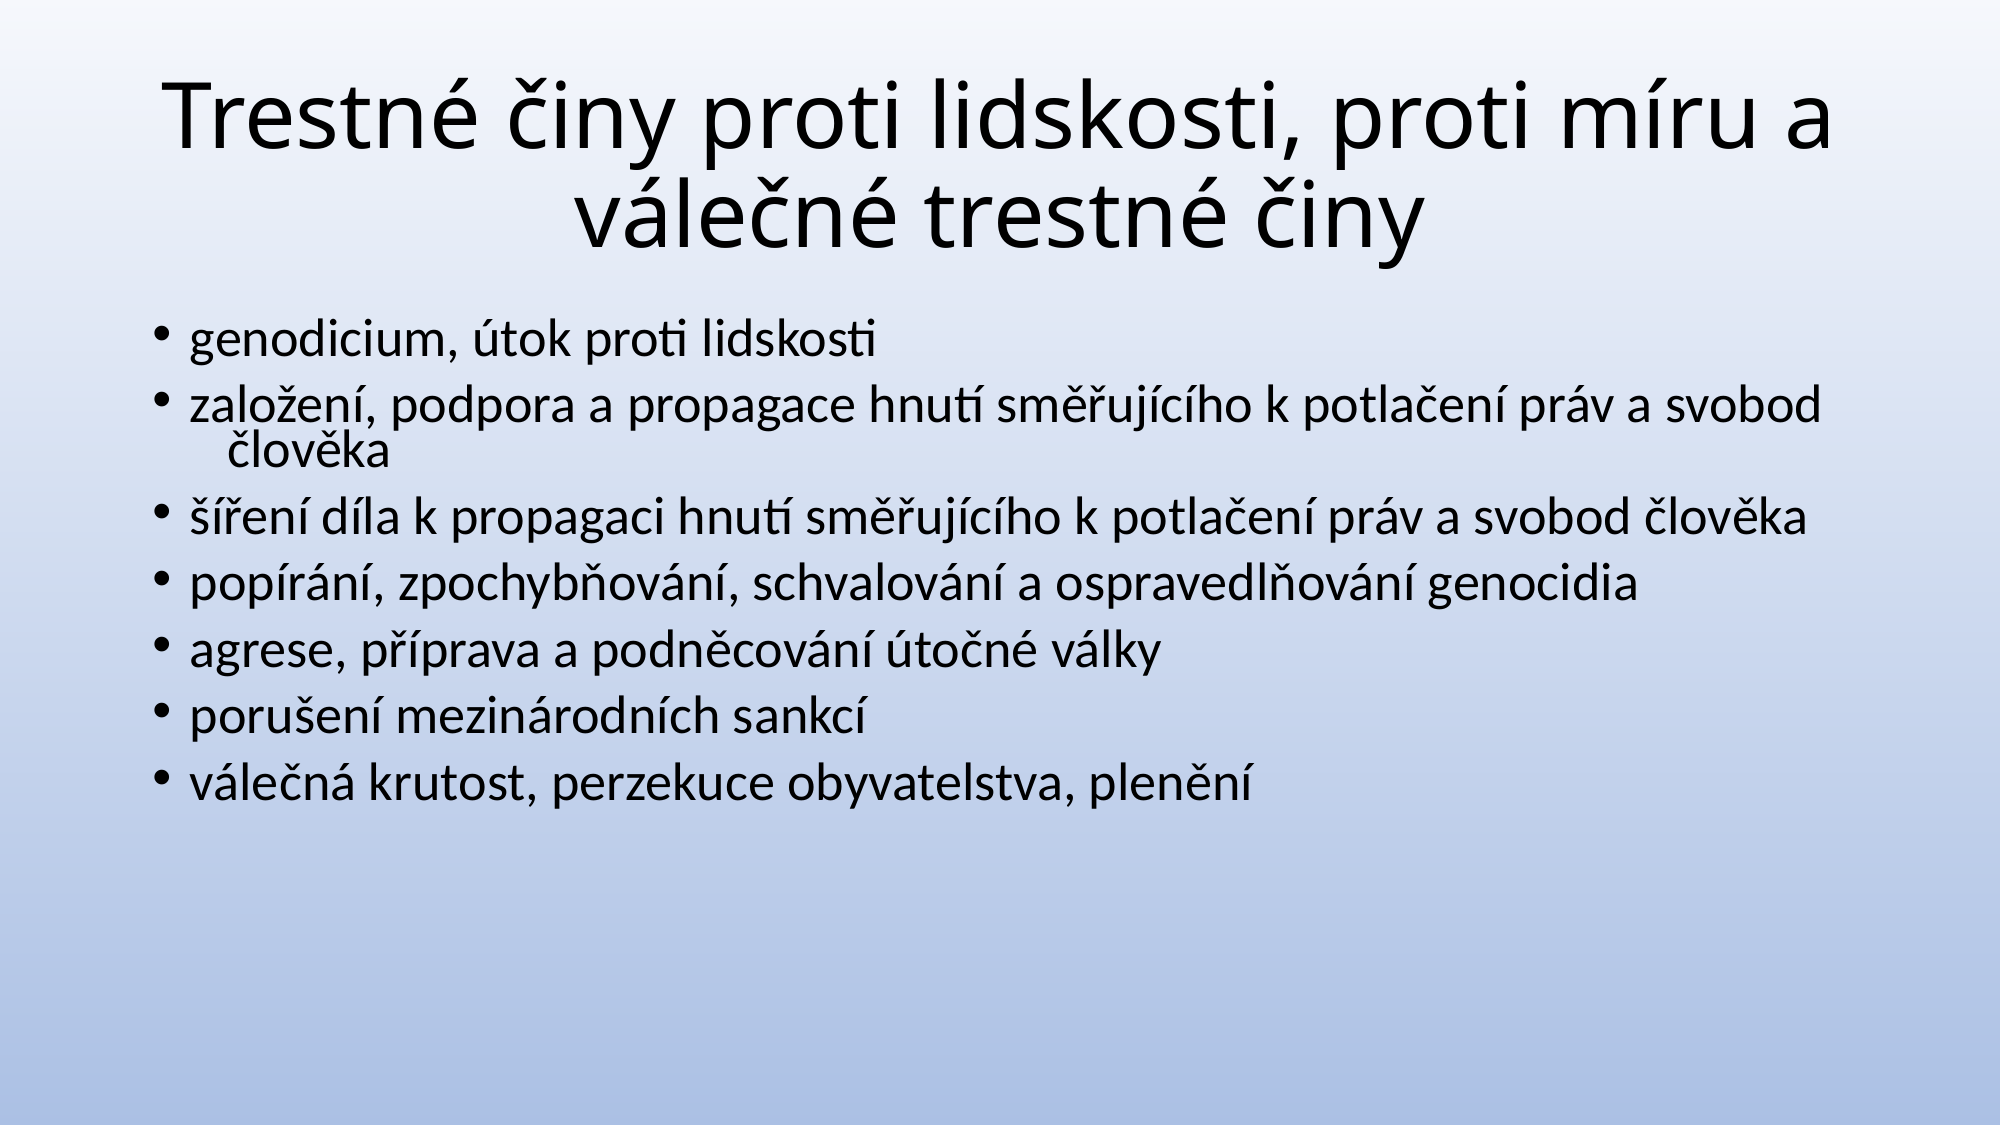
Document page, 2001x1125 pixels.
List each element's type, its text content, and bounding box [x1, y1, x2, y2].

list genodicium, útok proti lidskosti založení, podpora a propagace hnutí směřujícího k potlačení práv a svobod člověka šíření díla k propagaci hnutí směřujícího k potlačení práv a svobod člověka popírání, zpochybňování, schvalování a ospravedlňování genocidia agrese, příprava a podněcování útočné války porušení mezinárodních sankcí válečná krutost, perzekuce obyvatelstva, plenění [137, 312, 1863, 1066]
title Trestné činy proti lidskosti, proti míru a válečné trestné činy [137, 59, 1863, 278]
